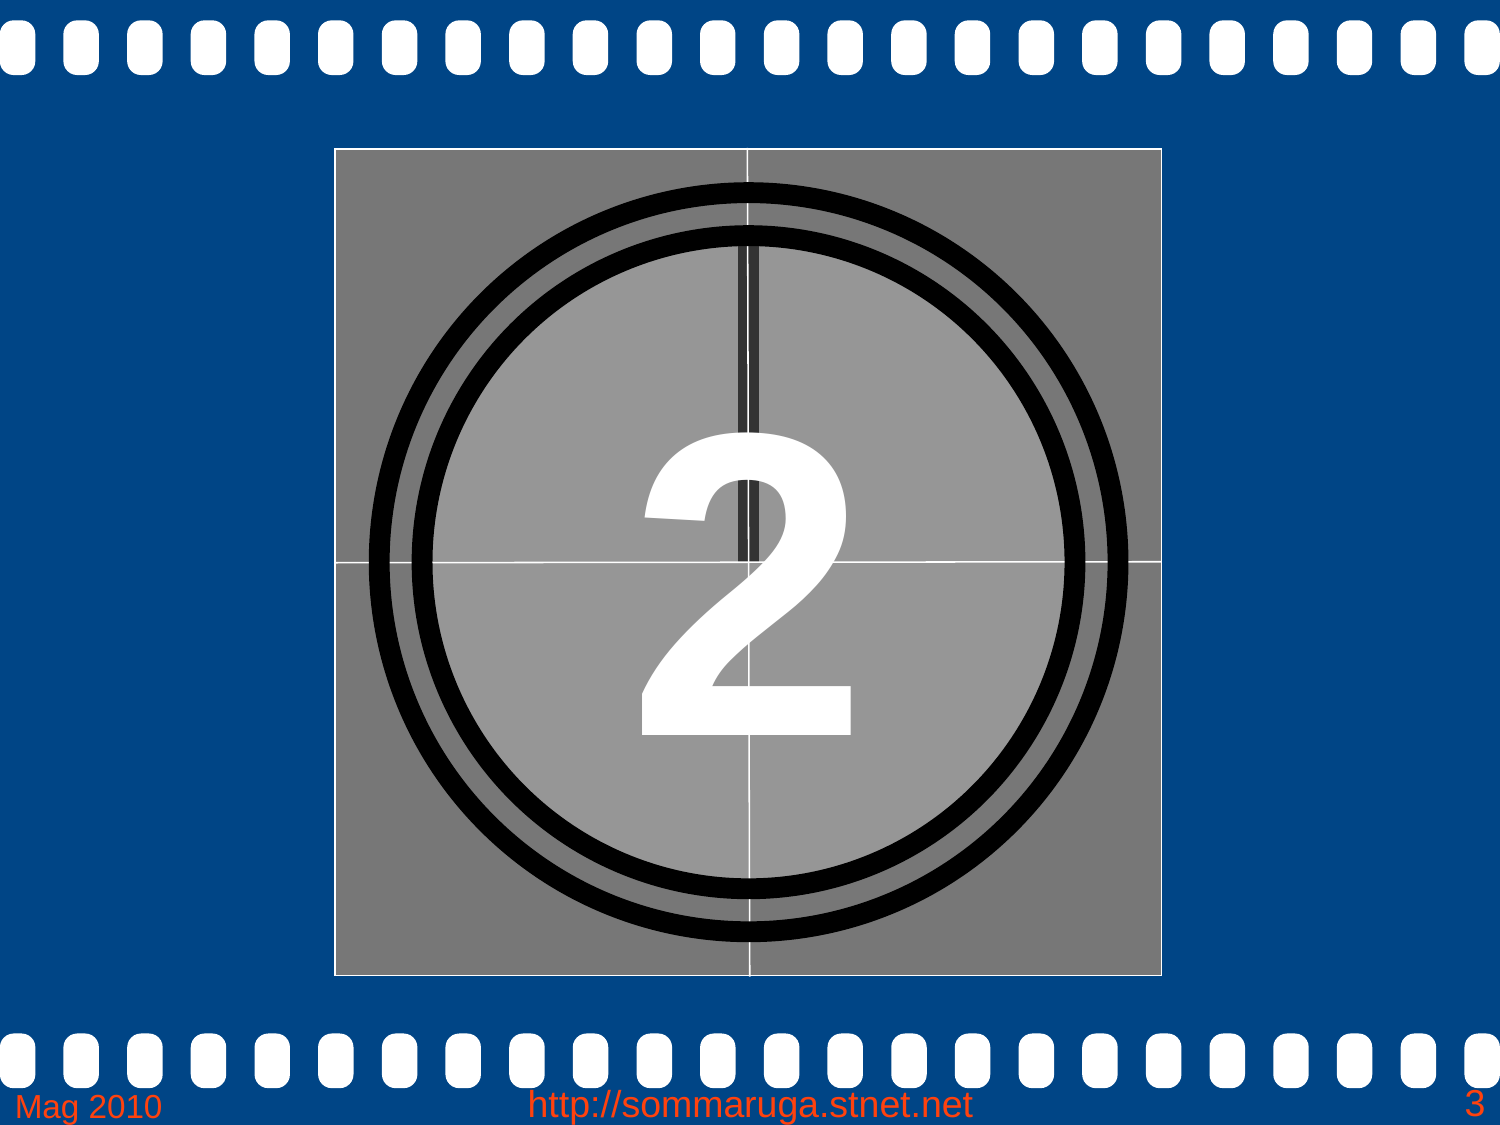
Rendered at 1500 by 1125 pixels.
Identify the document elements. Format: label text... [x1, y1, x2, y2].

text_box [335, 564, 748, 976]
text_box [390, 204, 746, 561]
text_box [751, 563, 1107, 921]
text_box [390, 564, 748, 921]
text_box [749, 204, 1107, 561]
text_box [751, 563, 1162, 976]
text_box [749, 148, 1162, 561]
text_box [335, 148, 746, 561]
text_box 2 [422, 235, 1075, 889]
